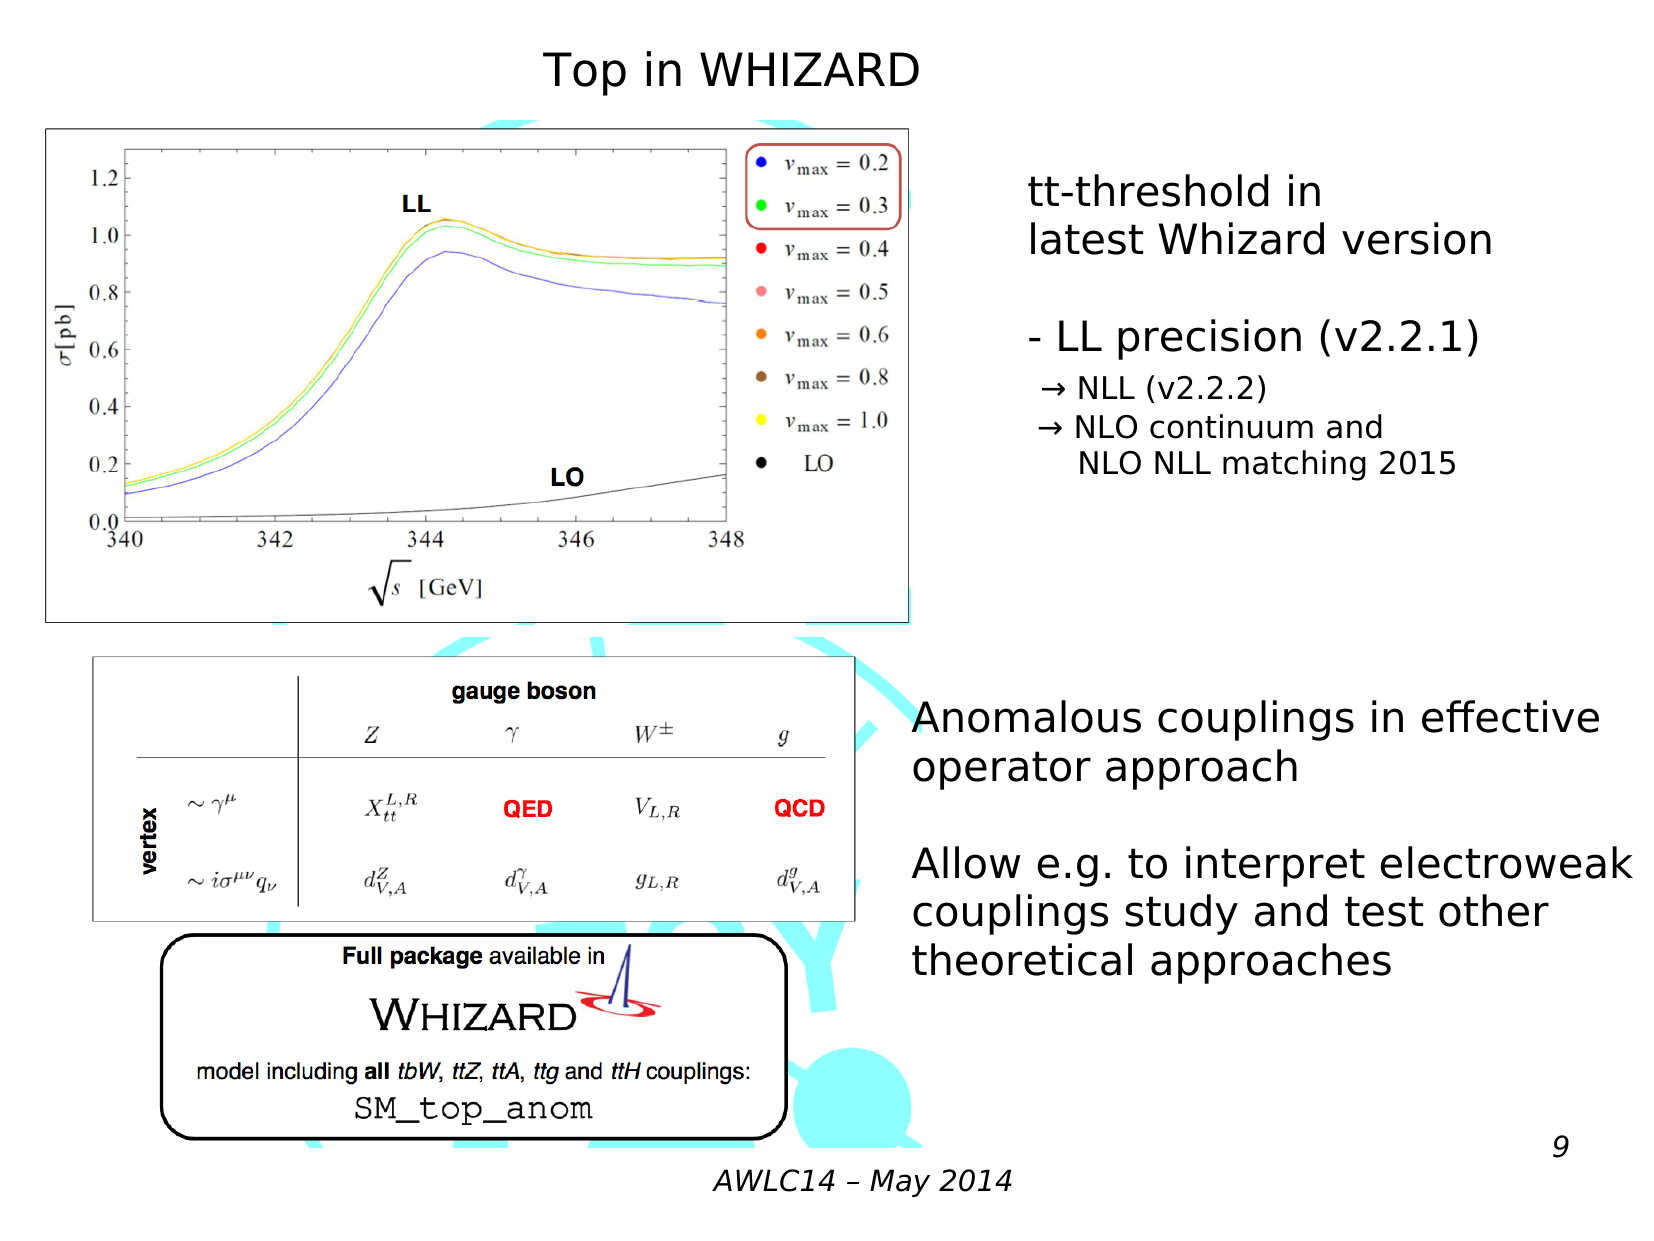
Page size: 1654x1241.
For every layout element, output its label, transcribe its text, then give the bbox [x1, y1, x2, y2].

picture [44, 637, 922, 1148]
text_box Anomalous couplings in effective operator approach Allow e.g. to interpret electroweak couplings study and test other theoretical approaches [896, 686, 1654, 993]
text_box Top in WHIZARD [528, 36, 930, 105]
text_box tt-threshold in latest Whizard version - LL precision (v2.2.1) → NLL (v2.2.2) → NLO continuum and NLO NLL matching 2015 [1012, 160, 1509, 490]
picture [37, 120, 911, 625]
